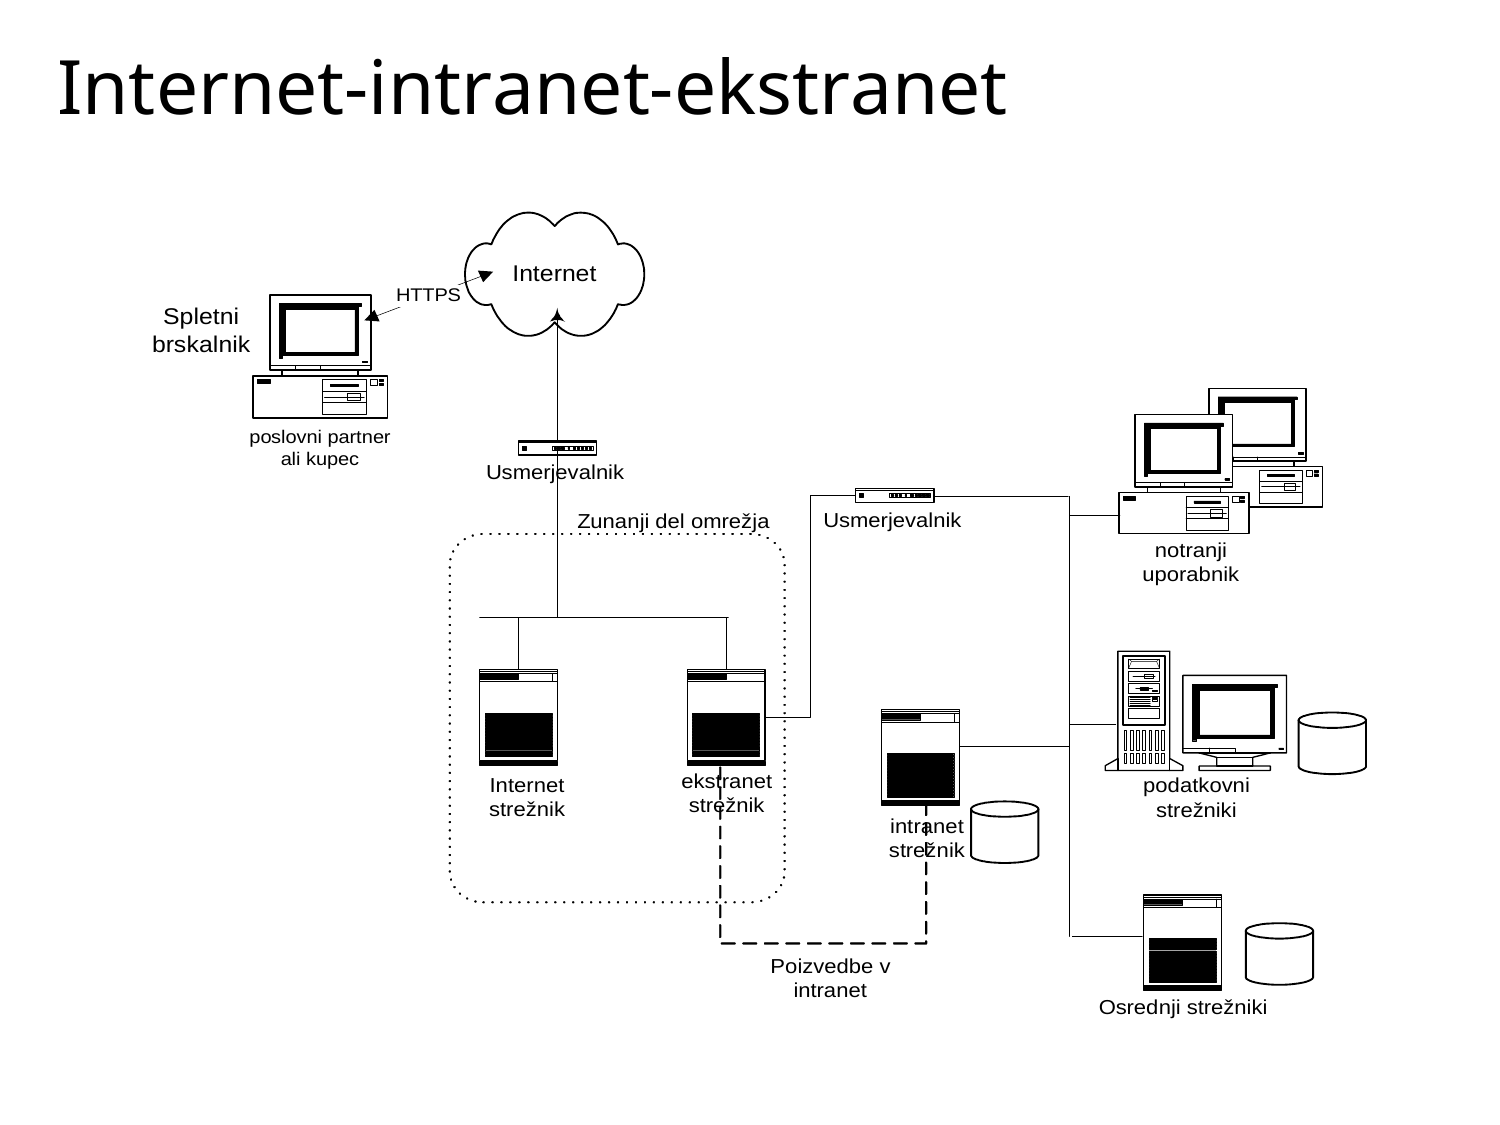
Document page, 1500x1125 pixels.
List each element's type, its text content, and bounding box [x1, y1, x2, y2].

chart [100, 206, 1436, 1078]
title Internet-intranet-ekstranet [42, 32, 1466, 138]
